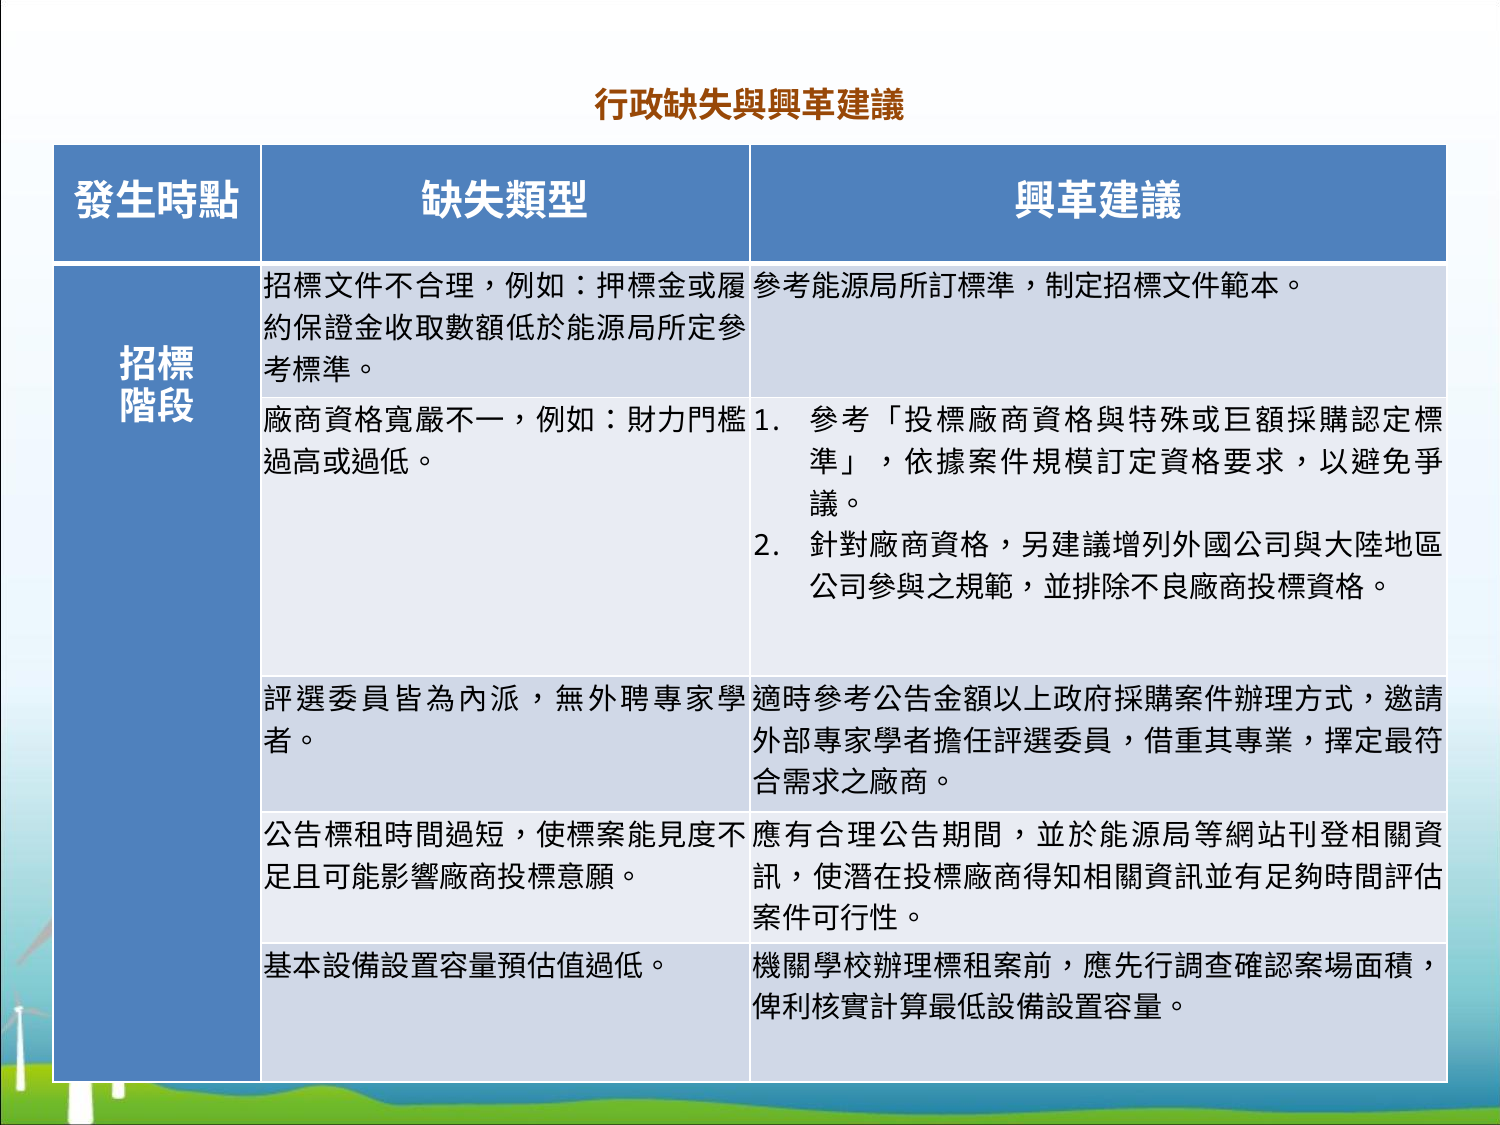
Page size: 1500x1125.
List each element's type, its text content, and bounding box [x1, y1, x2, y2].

table_cell 基本設備設置容量預估值過低。 [262, 944, 749, 1081]
table_cell 招標文件不合理，例如：押標金或履約保證金收取數額低於能源局所定參考標準。 [262, 266, 749, 397]
title 行政缺失與興革建議 [75, 75, 1425, 144]
table_cell 招標 階段 [54, 266, 260, 1081]
table_cell 參考「投標廠商資格與特殊或巨額採購認定標準」，依據案件規模訂定資格要求，以避免爭議。 針對廠商資格，另建議增列外國公司與大陸地區公司參與之規範，並排除不良廠商投標資格。 [751, 398, 1446, 675]
table_cell 機關學校辦理標租案前，應先行調查確認案場面積，俾利核實計算最低設備設置容量。 [751, 944, 1446, 1081]
table_cell 應有合理公告期間，並於能源局等網站刊登相關資訊，使潛在投標廠商得知相關資訊並有足夠時間評估案件可行性。 [751, 813, 1446, 942]
table_cell 評選委員皆為內派，無外聘專家學者。 [262, 677, 749, 811]
table_header 缺失類型 [262, 145, 749, 261]
table_cell 參考能源局所訂標準，制定招標文件範本。 [751, 266, 1446, 397]
table_header 發生時點 [54, 145, 260, 261]
table_cell 適時參考公告金額以上政府採購案件辦理方式，邀請外部專家學者擔任評選委員，借重其專業，擇定最符合需求之廠商。 [751, 677, 1446, 811]
picture [0, 0, 1500, 1125]
table_cell 公告標租時間過短，使標案能見度不足且可能影響廠商投標意願。 [262, 813, 749, 942]
table_cell 廠商資格寬嚴不一，例如：財力門檻過高或過低。 [262, 398, 749, 675]
table_header 興革建議 [751, 145, 1446, 261]
